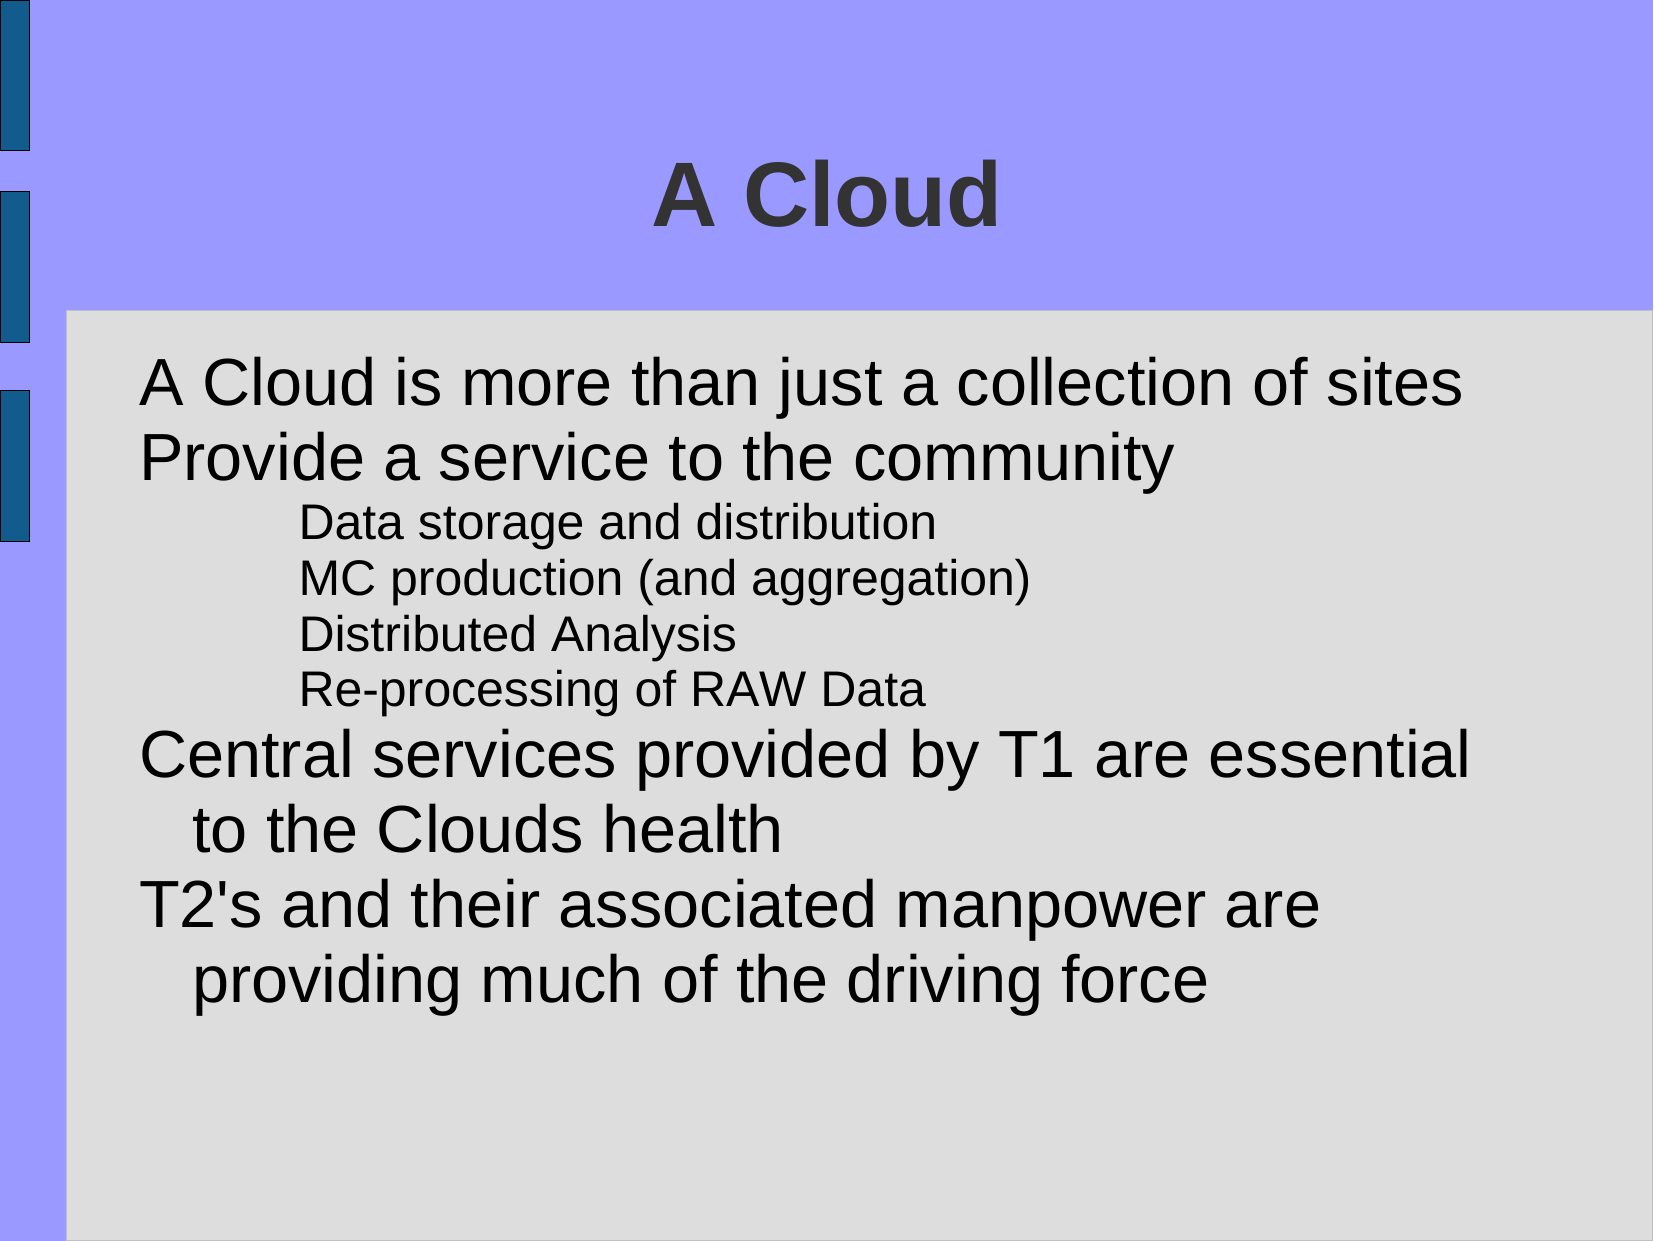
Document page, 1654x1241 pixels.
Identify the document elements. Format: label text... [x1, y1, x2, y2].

list A Cloud is more than just a collection of sites Provide a service to the community Data storage and distribution MC production (and aggregation) Distributed Analysis Re-processing of RAW Data Central services provided by T1 are essential to the Clouds health T2's and their associated manpower are providing much of the driving force [121, 344, 1534, 1127]
title A Cloud [121, 91, 1534, 299]
